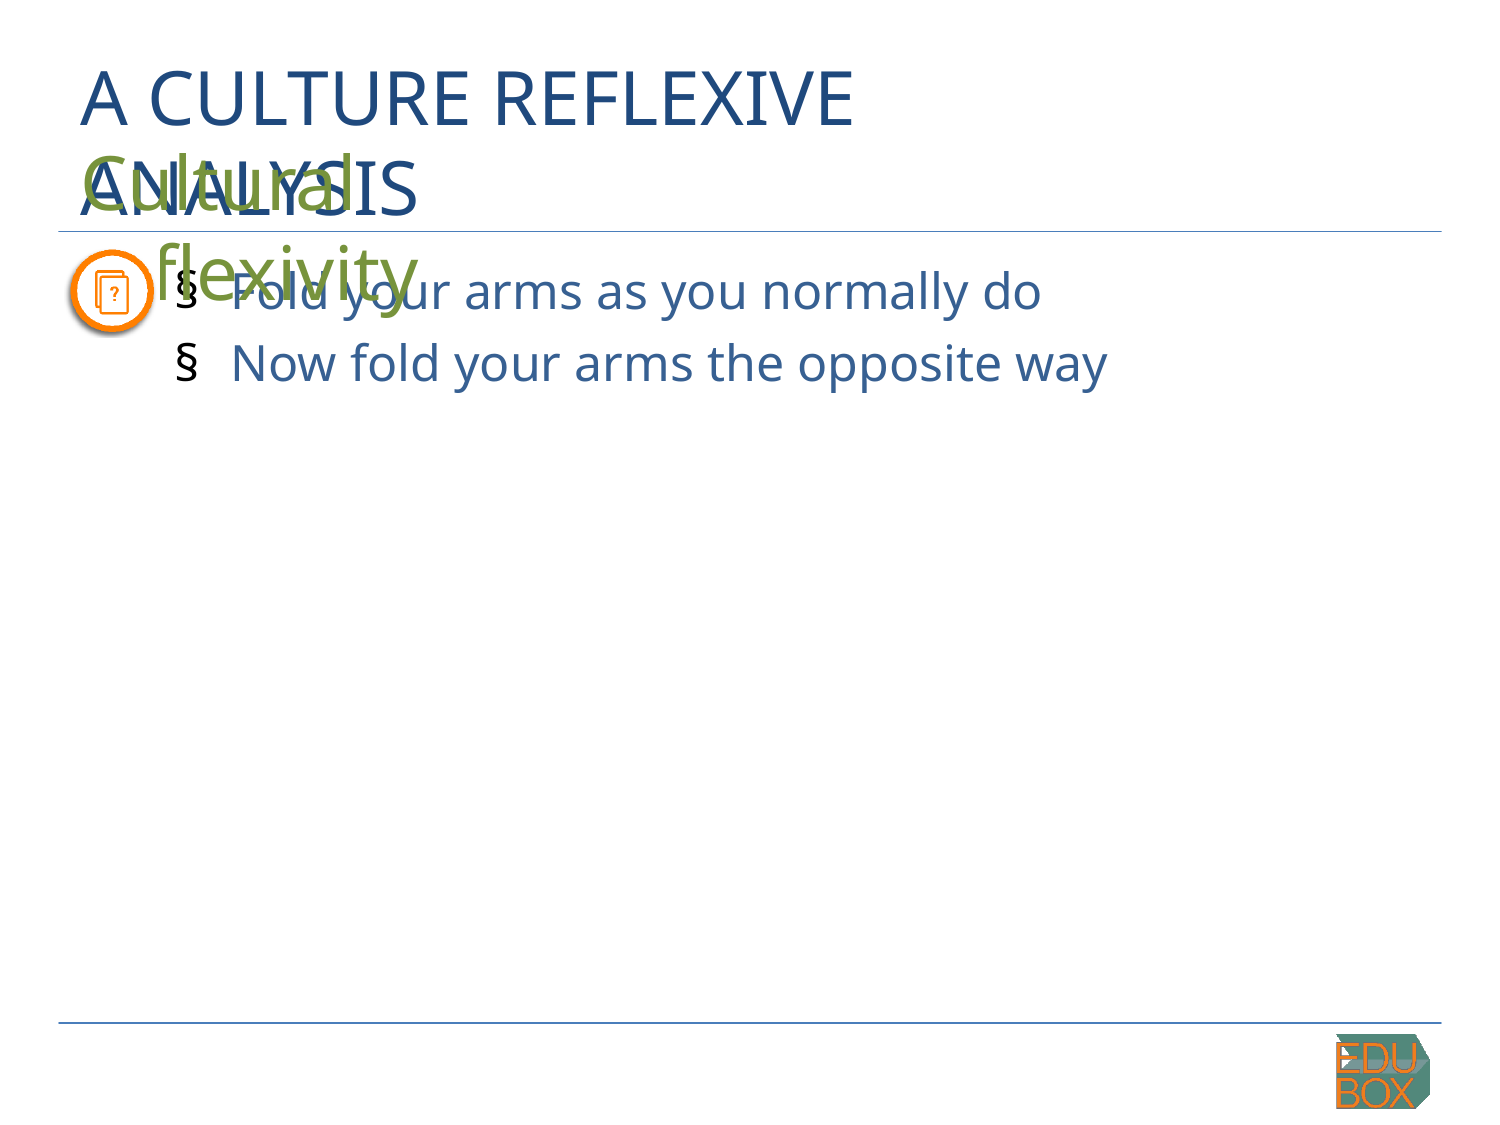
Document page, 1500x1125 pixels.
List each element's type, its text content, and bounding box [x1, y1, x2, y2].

list Cultural reflexivity [64, 127, 1040, 247]
text_box Fold your arms as you normally do Now fold your arms the opposite way [159, 251, 1447, 973]
picture [1328, 1028, 1437, 1114]
title A CULTURE REFLEXIVE ANALYSIS [64, 42, 1412, 153]
picture [64, 243, 160, 339]
